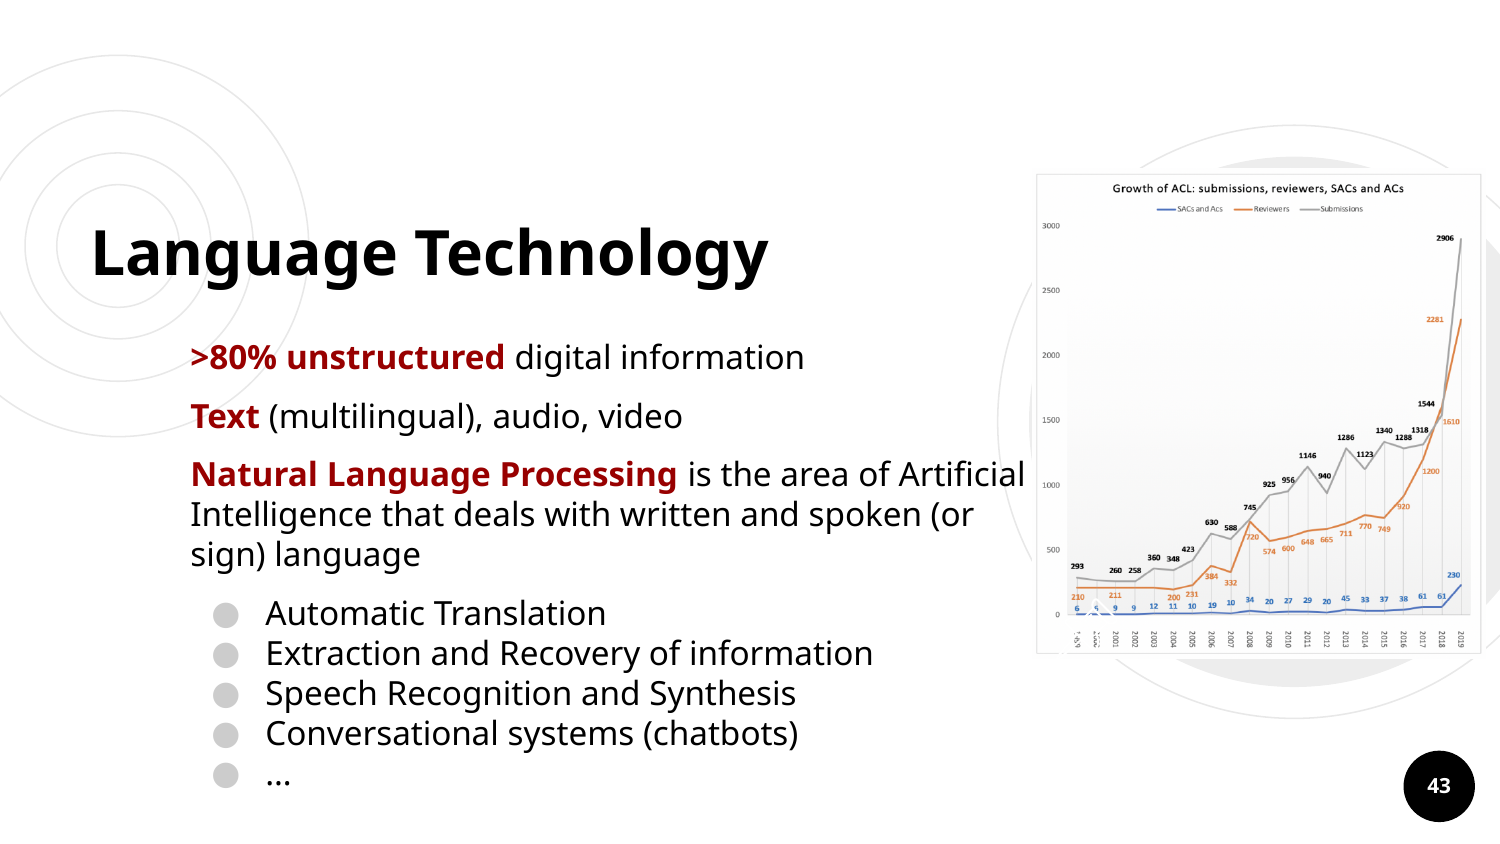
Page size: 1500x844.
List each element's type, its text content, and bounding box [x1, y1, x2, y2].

slide_number 1 [1403, 750, 1475, 823]
picture [1032, 145, 1500, 684]
title Language Technology [75, 191, 1057, 304]
list >80% unstructured digital information Text (multilingual), audio, video Natural Language Processing is the area of Artificial Intelligence that deals with written and spoken (or sign) language Automatic Translation Extraction and Recovery of information Speech Recognition and Synthesis Conversational systems (chatbots) … [175, 321, 1046, 833]
